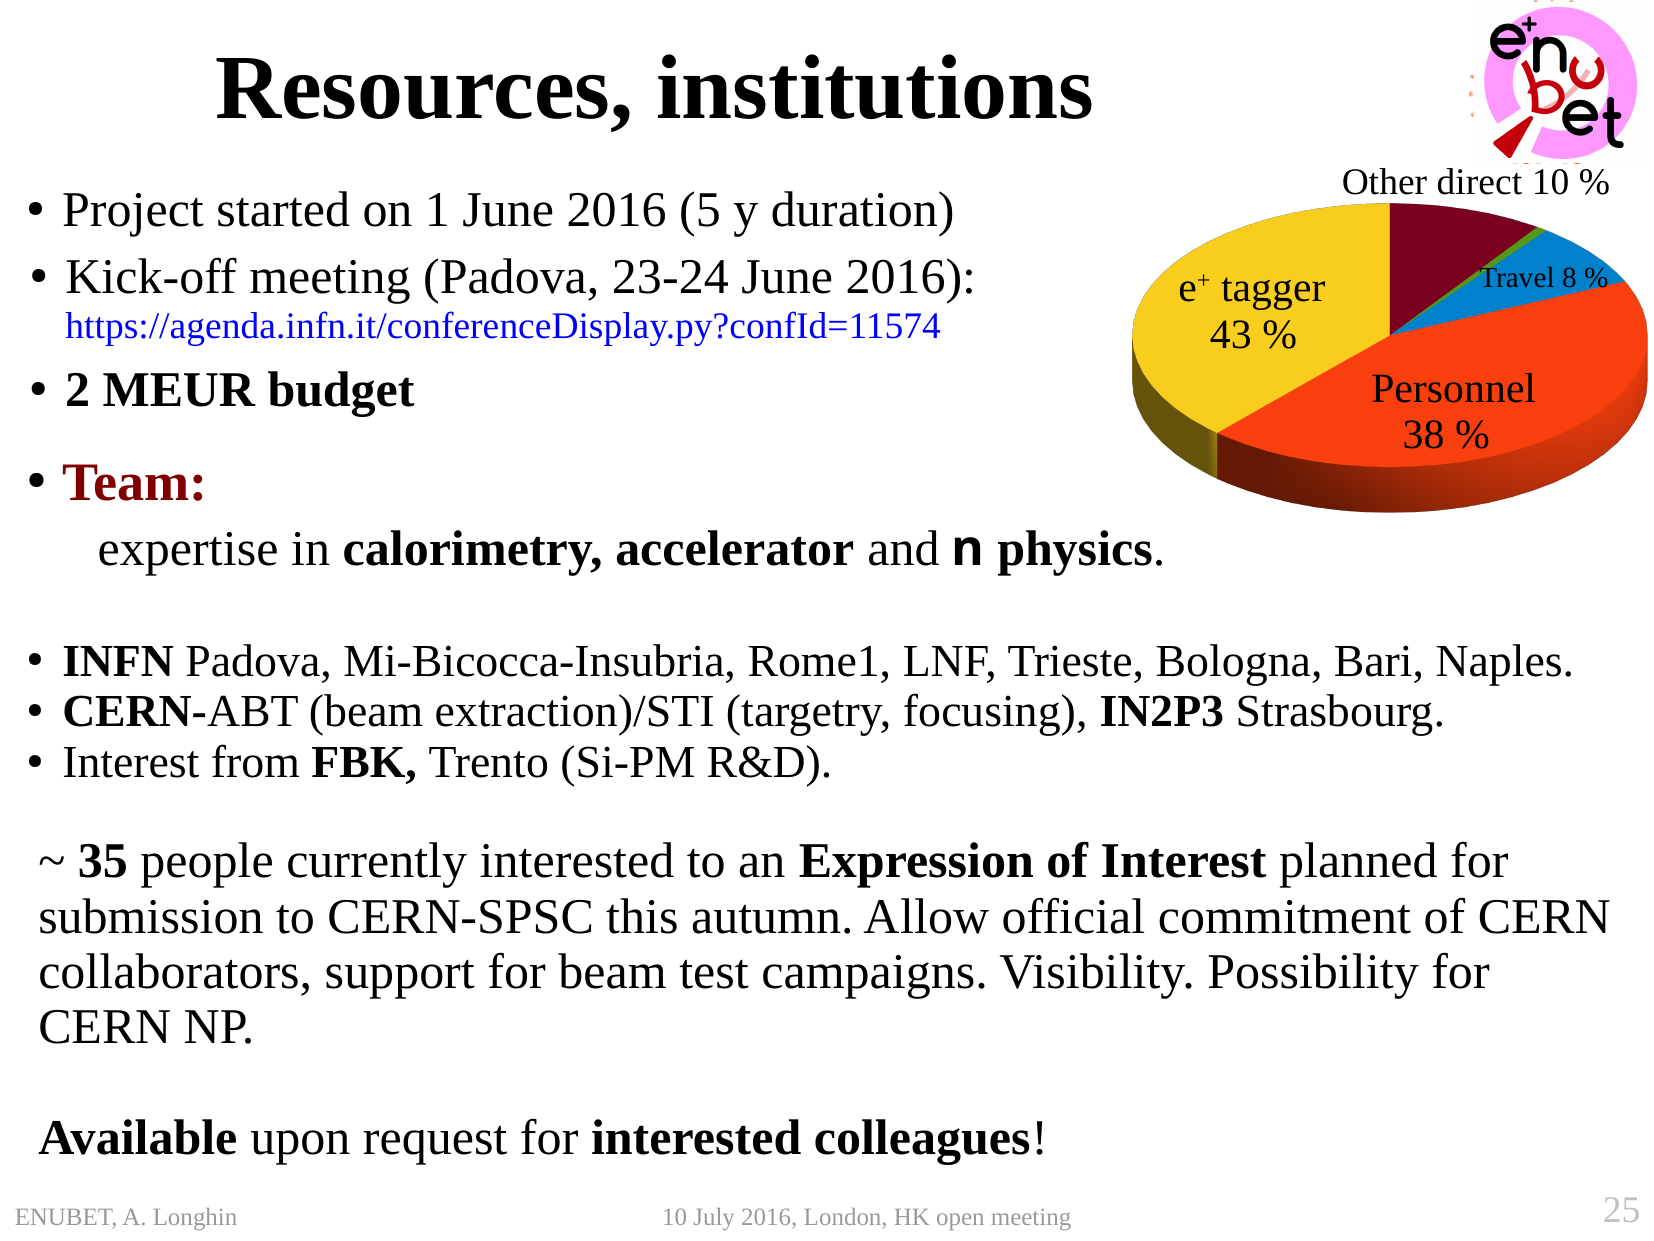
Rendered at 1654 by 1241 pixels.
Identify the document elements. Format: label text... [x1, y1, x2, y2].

text_box Travel 8 % [1429, 253, 1636, 327]
picture [1463, 0, 1653, 153]
text_box ~ 35 people currently interested to an Expression of Interest planned for submission to CERN-SPSC this autumn. Allow official commitment of CERN collaborators, support for beam test campaigns. Visibility. Possibility for CERN NP. Available upon request for interested colleagues! [23, 825, 1630, 1176]
text_box Personnel 38 % [1321, 357, 1646, 466]
text_box 2 MEUR budget [14, 354, 430, 426]
text_box Project started on 1 June 2016 (5 y duration) [11, 174, 1028, 246]
text_box e+ tagger 43 % [1128, 257, 1453, 367]
chart [1104, 196, 1653, 520]
text_box Kick-off meeting (Padova, 23-24 June 2016): https://agenda.infn.it/conferenceDisplay.py?confId=11574 [15, 242, 1004, 355]
text_box Team: expertise in calorimetry, accelerator and n physics. INFN Padova, Mi-Bicocca-Insubria, Rome1, LNF, Trieste, Bologna, Bari, Naples. CERN-ABT (beam extraction)/STI (targetry, focusing), IN2P3 Strasbourg. Interest from FBK, Trento (Si-PM R&D). [12, 444, 1630, 794]
text_box Other direct 10 % [1291, 153, 1653, 227]
text_box Resources, institutions [35, 29, 1276, 147]
